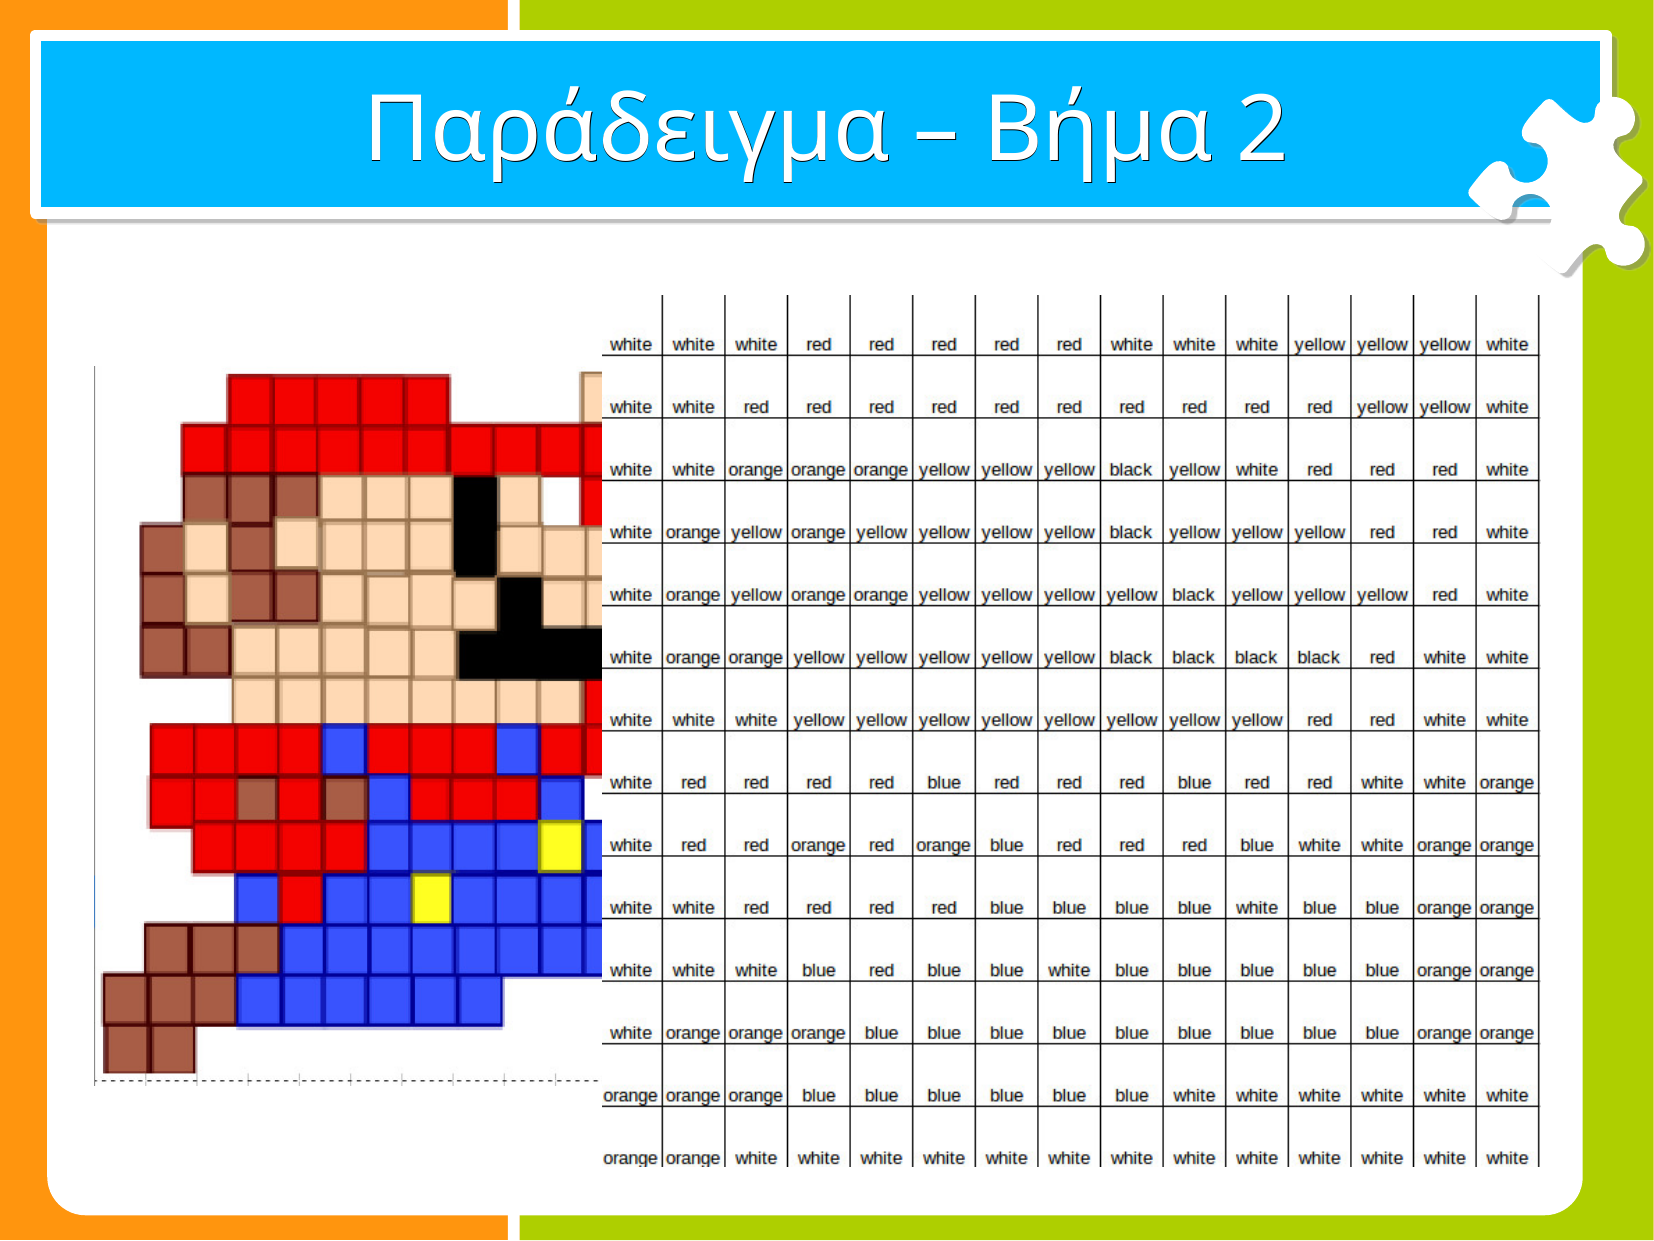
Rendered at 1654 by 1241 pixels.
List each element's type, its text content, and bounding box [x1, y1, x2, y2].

title Παράδειγμα – Βήμα 2 [82, 49, 1571, 201]
picture [94, 295, 1541, 1167]
